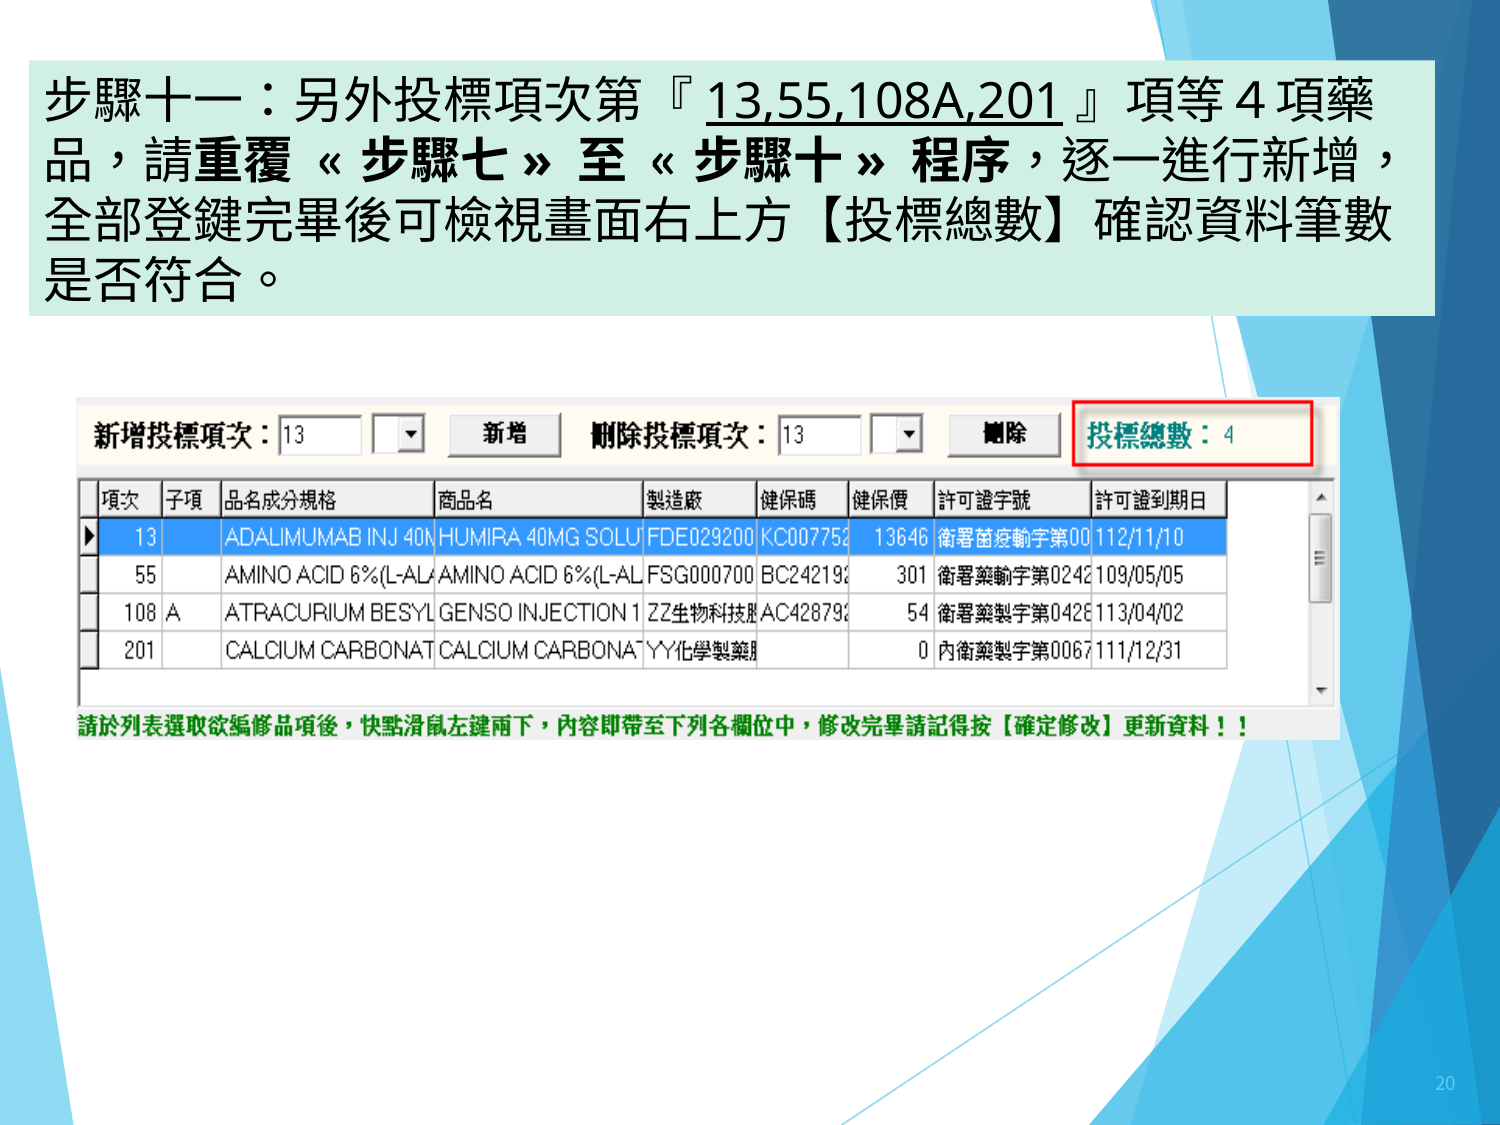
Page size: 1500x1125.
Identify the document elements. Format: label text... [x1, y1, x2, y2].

text_box 步驟十一：另外投標項次第『13,55,108A,201』項等４項藥品，請重覆 «步驟七» 至 «步驟十» 程序，逐一進行新增，全部登鍵完畢後可檢視畫面右上方【投標總數】確認資料筆數是否符合。 [29, 60, 1435, 316]
text_box <編號> [1374, 1055, 1472, 1116]
picture [76, 397, 1340, 740]
